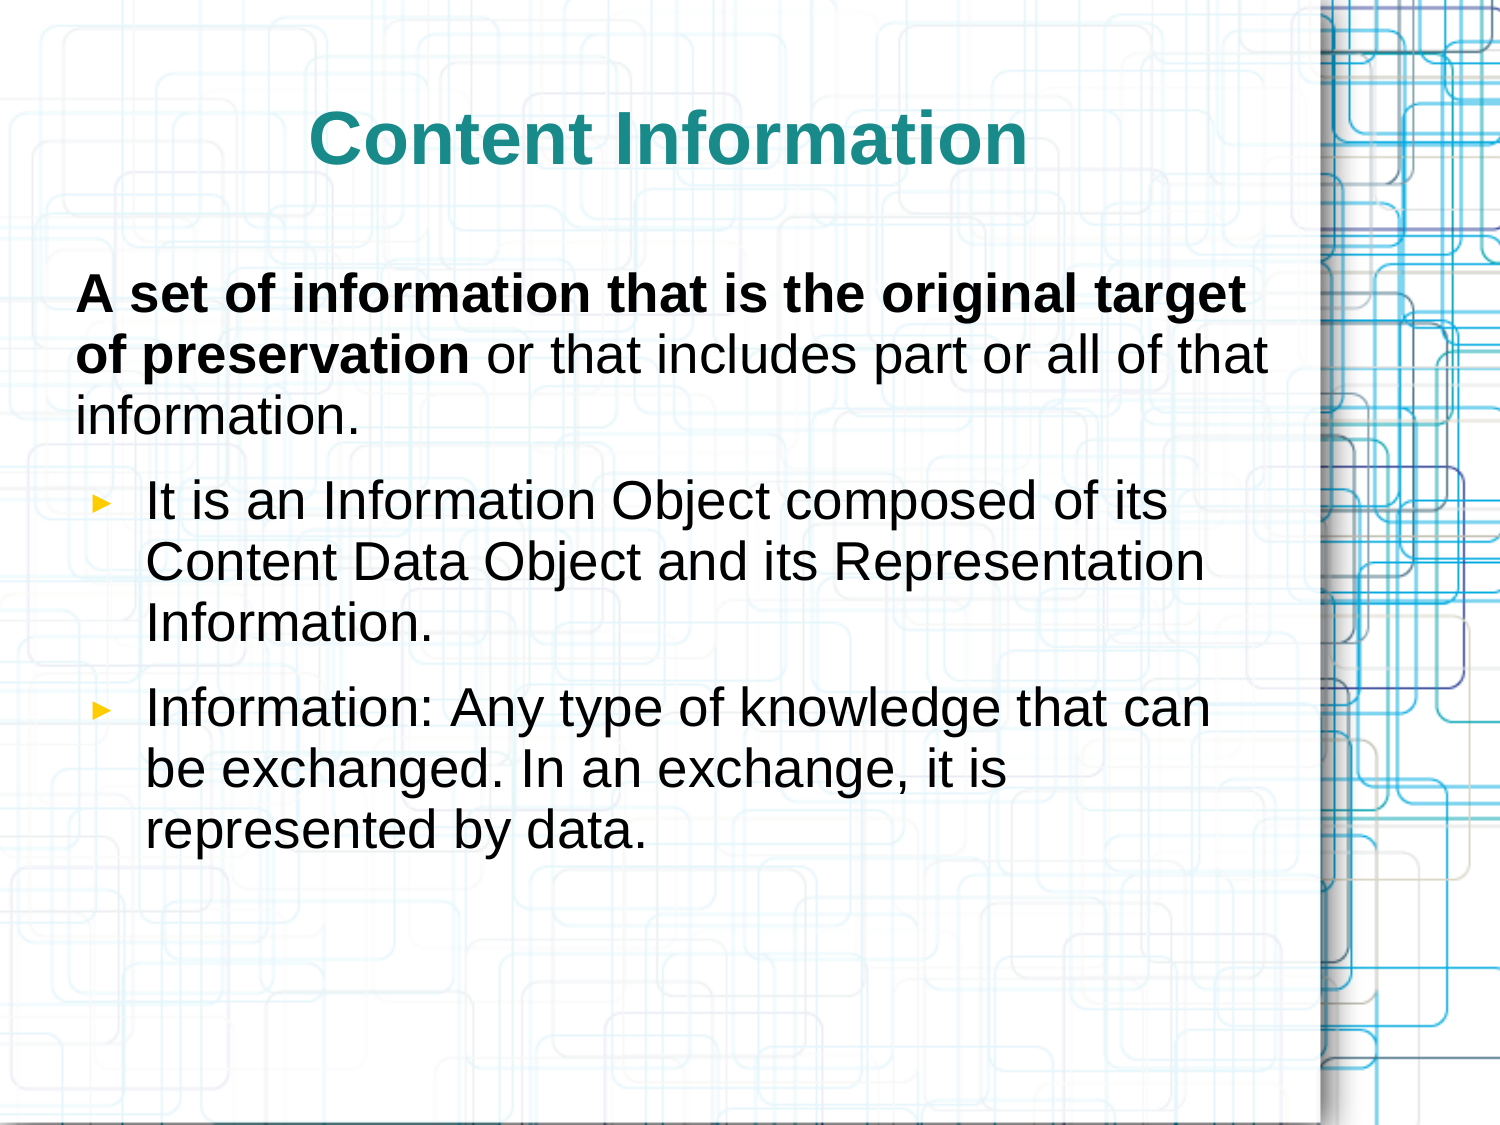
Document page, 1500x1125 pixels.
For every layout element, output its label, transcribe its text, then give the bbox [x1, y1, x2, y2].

title Content Information [53, 44, 1286, 233]
picture [0, 0, 1500, 1125]
list A set of information that is the original target of preservation or that includes part or all of that information. It is an Information Object composed of its Content Data Object and its Representation Information. Information: Any type of knowledge that can be exchanged. In an exchange, it is represented by data. [75, 263, 1286, 1006]
